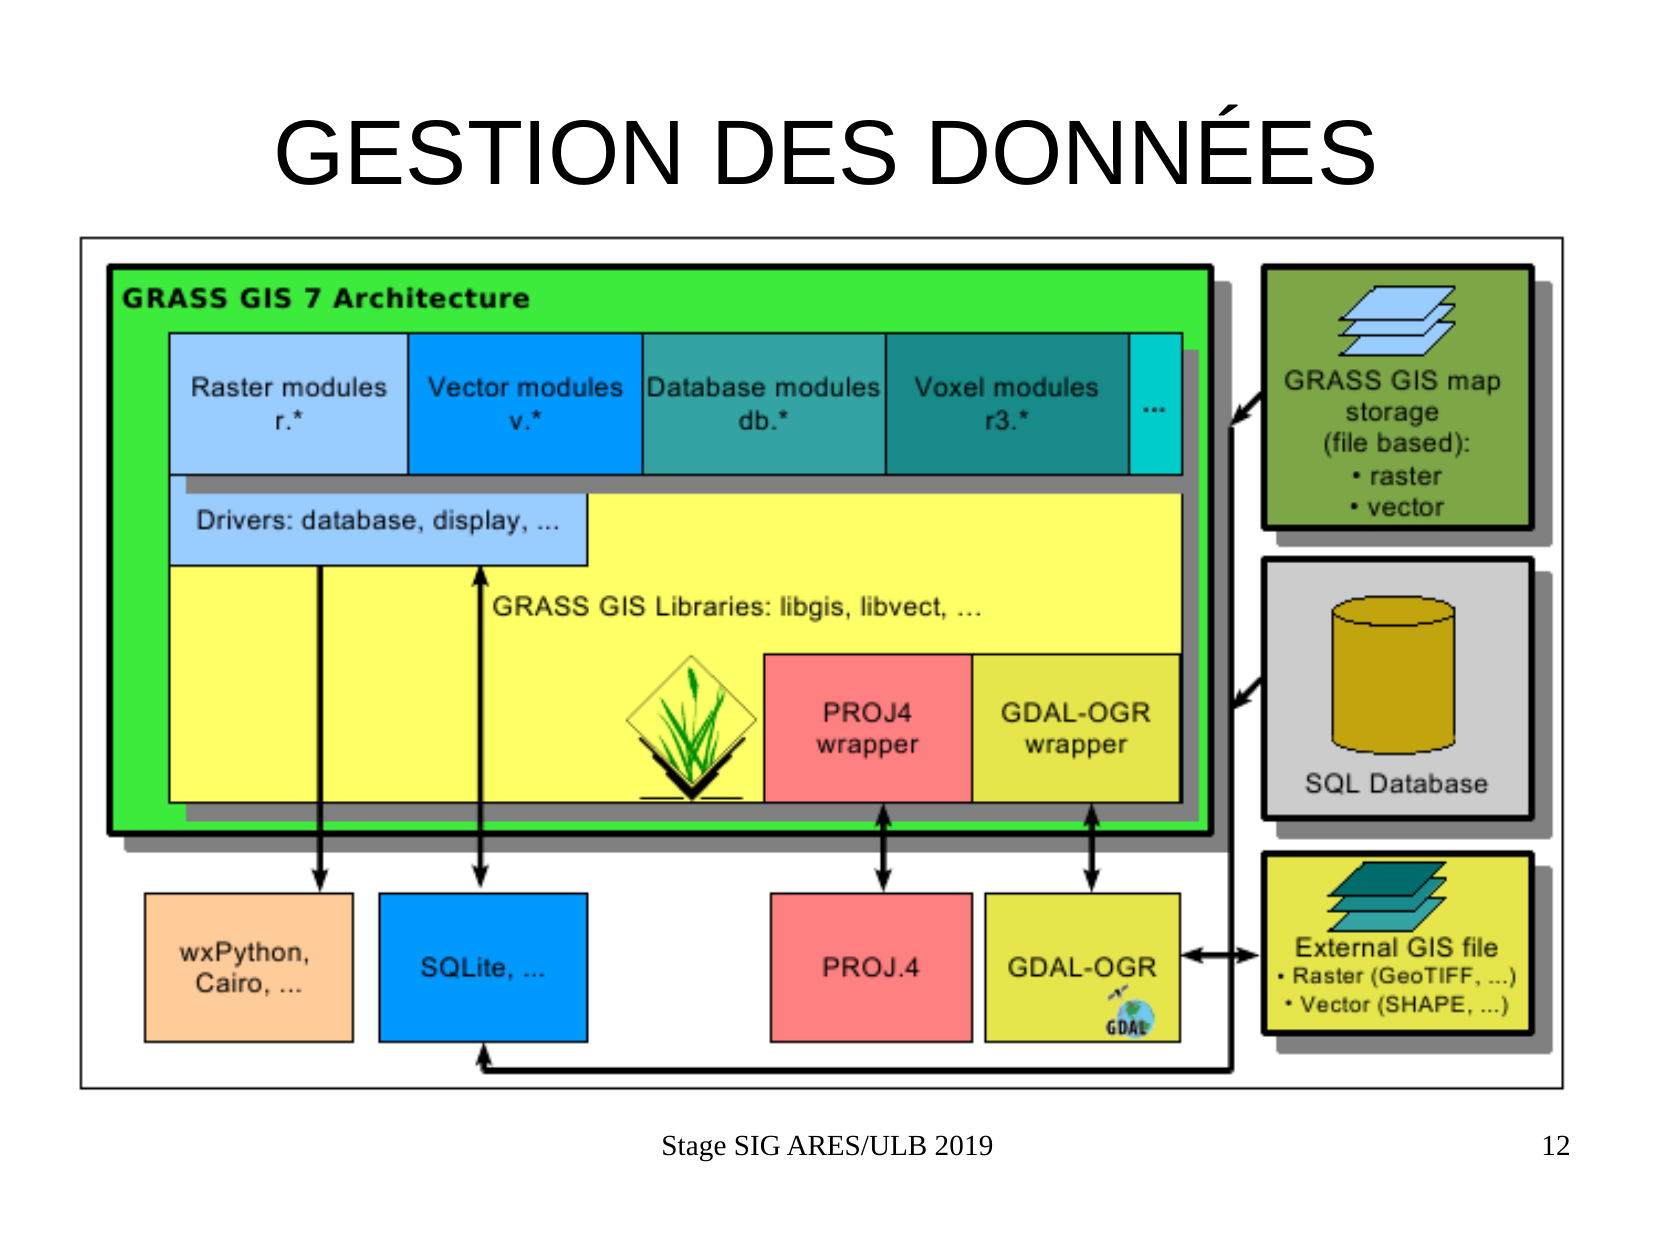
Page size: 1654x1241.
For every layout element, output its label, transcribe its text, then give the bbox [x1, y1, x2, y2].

picture [76, 233, 1571, 1099]
title GESTION DES DONNÉES [82, 49, 1571, 233]
